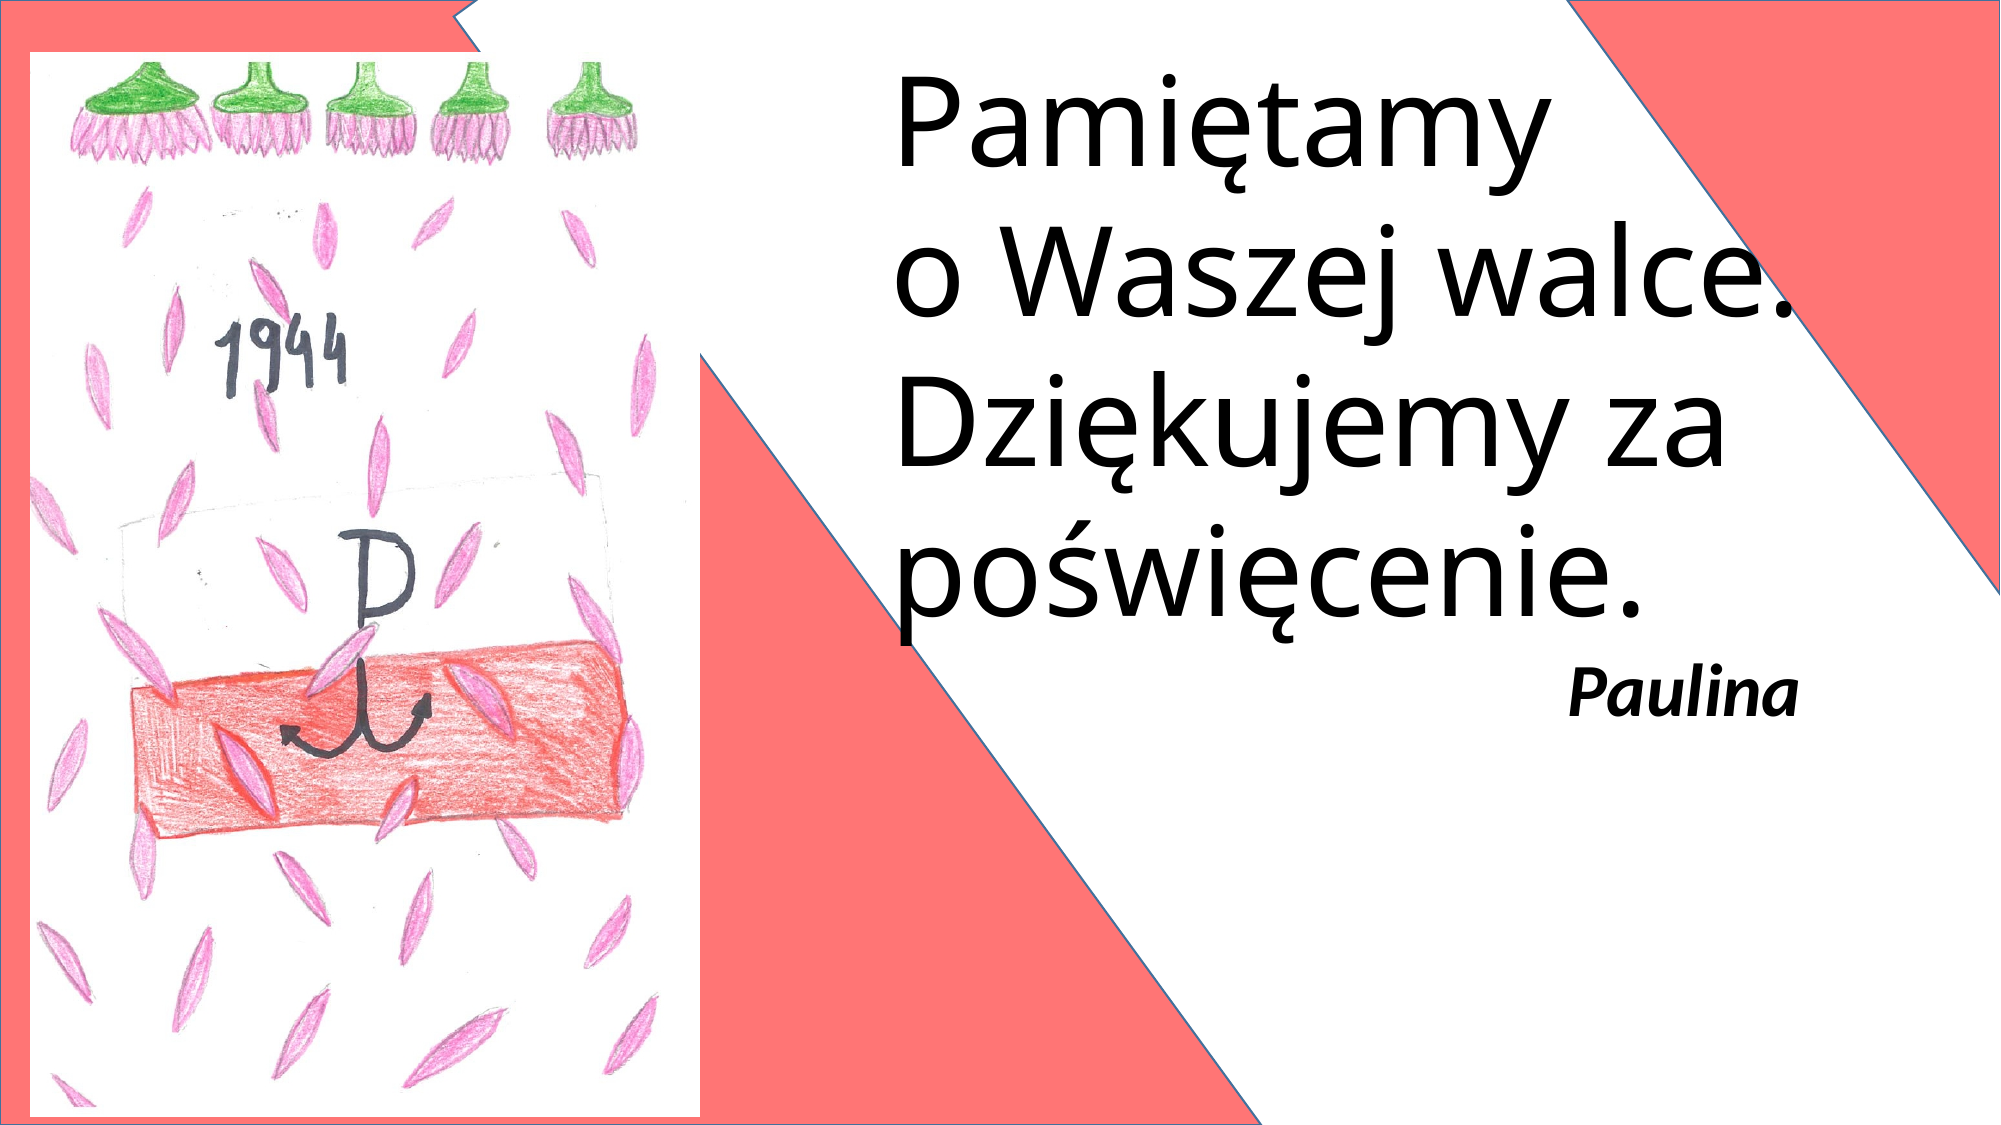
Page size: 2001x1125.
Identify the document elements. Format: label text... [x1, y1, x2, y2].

text_box Pamiętamy o Waszej walce. Dziękujemy za poświęcenie. Paulina [875, 34, 1883, 837]
text_box [0, 0, 2000, 1125]
picture [30, 52, 700, 1117]
